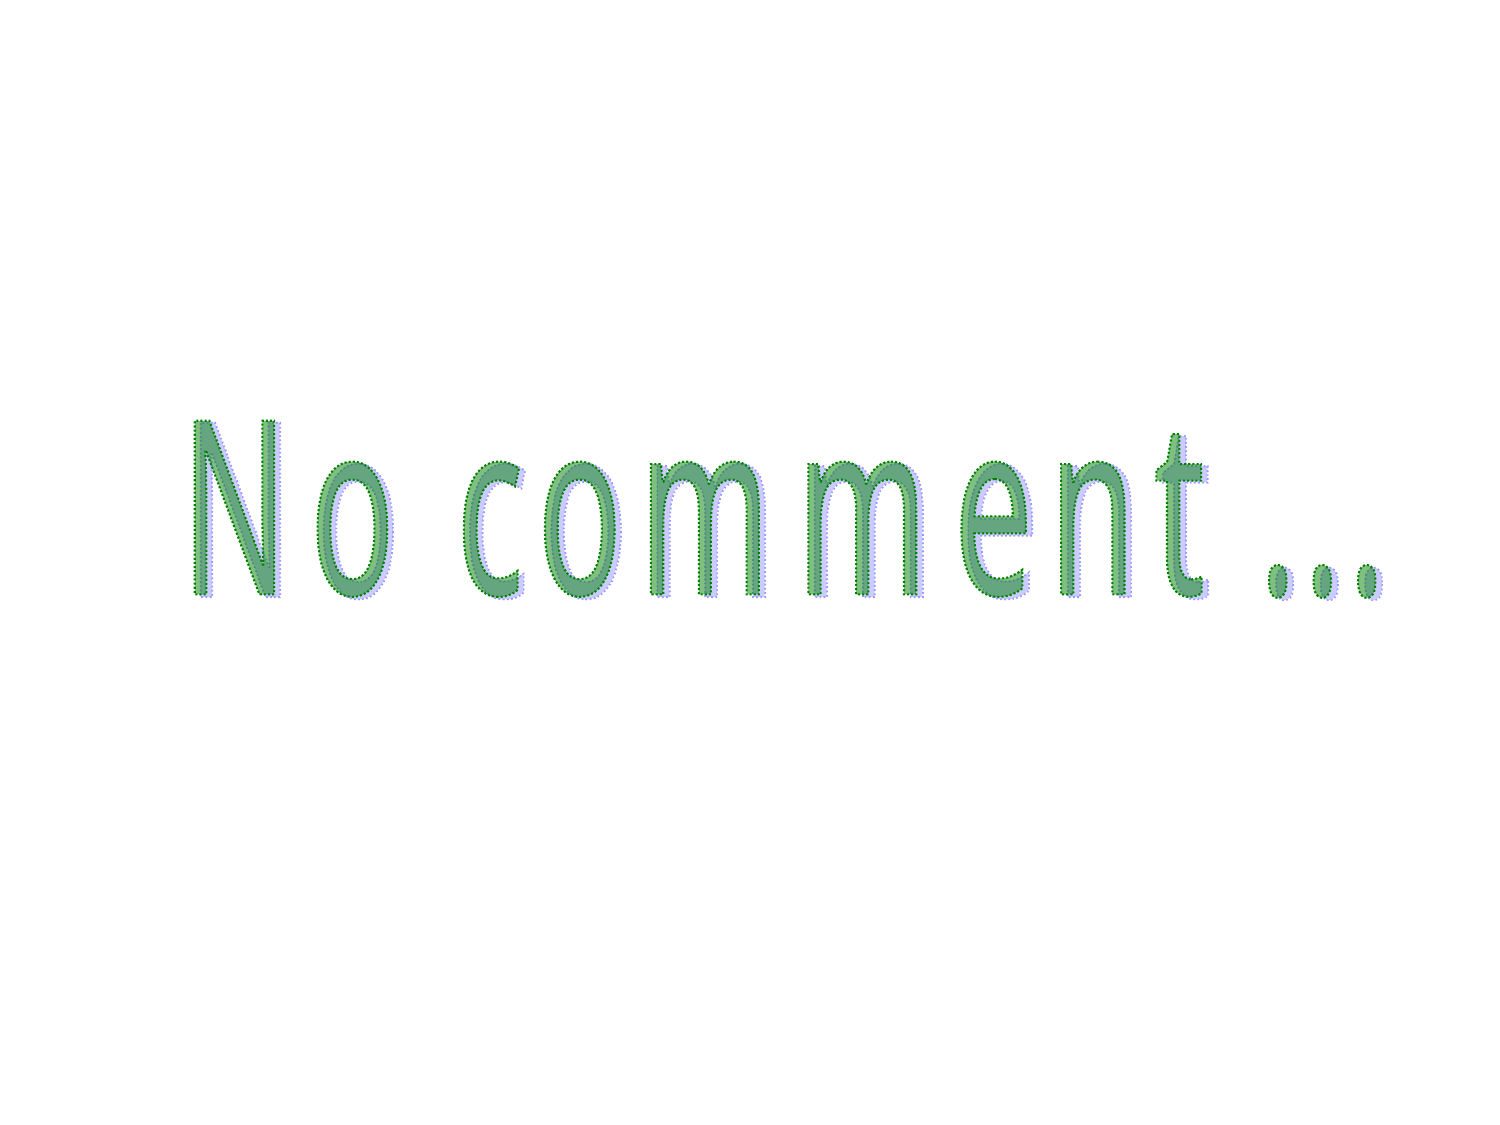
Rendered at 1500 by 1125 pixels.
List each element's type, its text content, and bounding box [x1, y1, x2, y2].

text_box No comment ... [1313, 565, 1332, 598]
text_box No comment ... [808, 461, 917, 595]
text_box No comment ... [1269, 565, 1287, 598]
text_box No comment ... [194, 420, 275, 595]
text_box No comment ... [650, 461, 759, 595]
text_box No comment ... [1061, 461, 1125, 595]
text_box No comment ... [463, 461, 519, 597]
text_box No comment ... [1156, 434, 1202, 597]
text_box No comment ... [961, 461, 1026, 597]
text_box No comment ... [544, 461, 615, 597]
text_box No comment ... [317, 461, 388, 597]
text_box No comment ... [1358, 565, 1376, 598]
